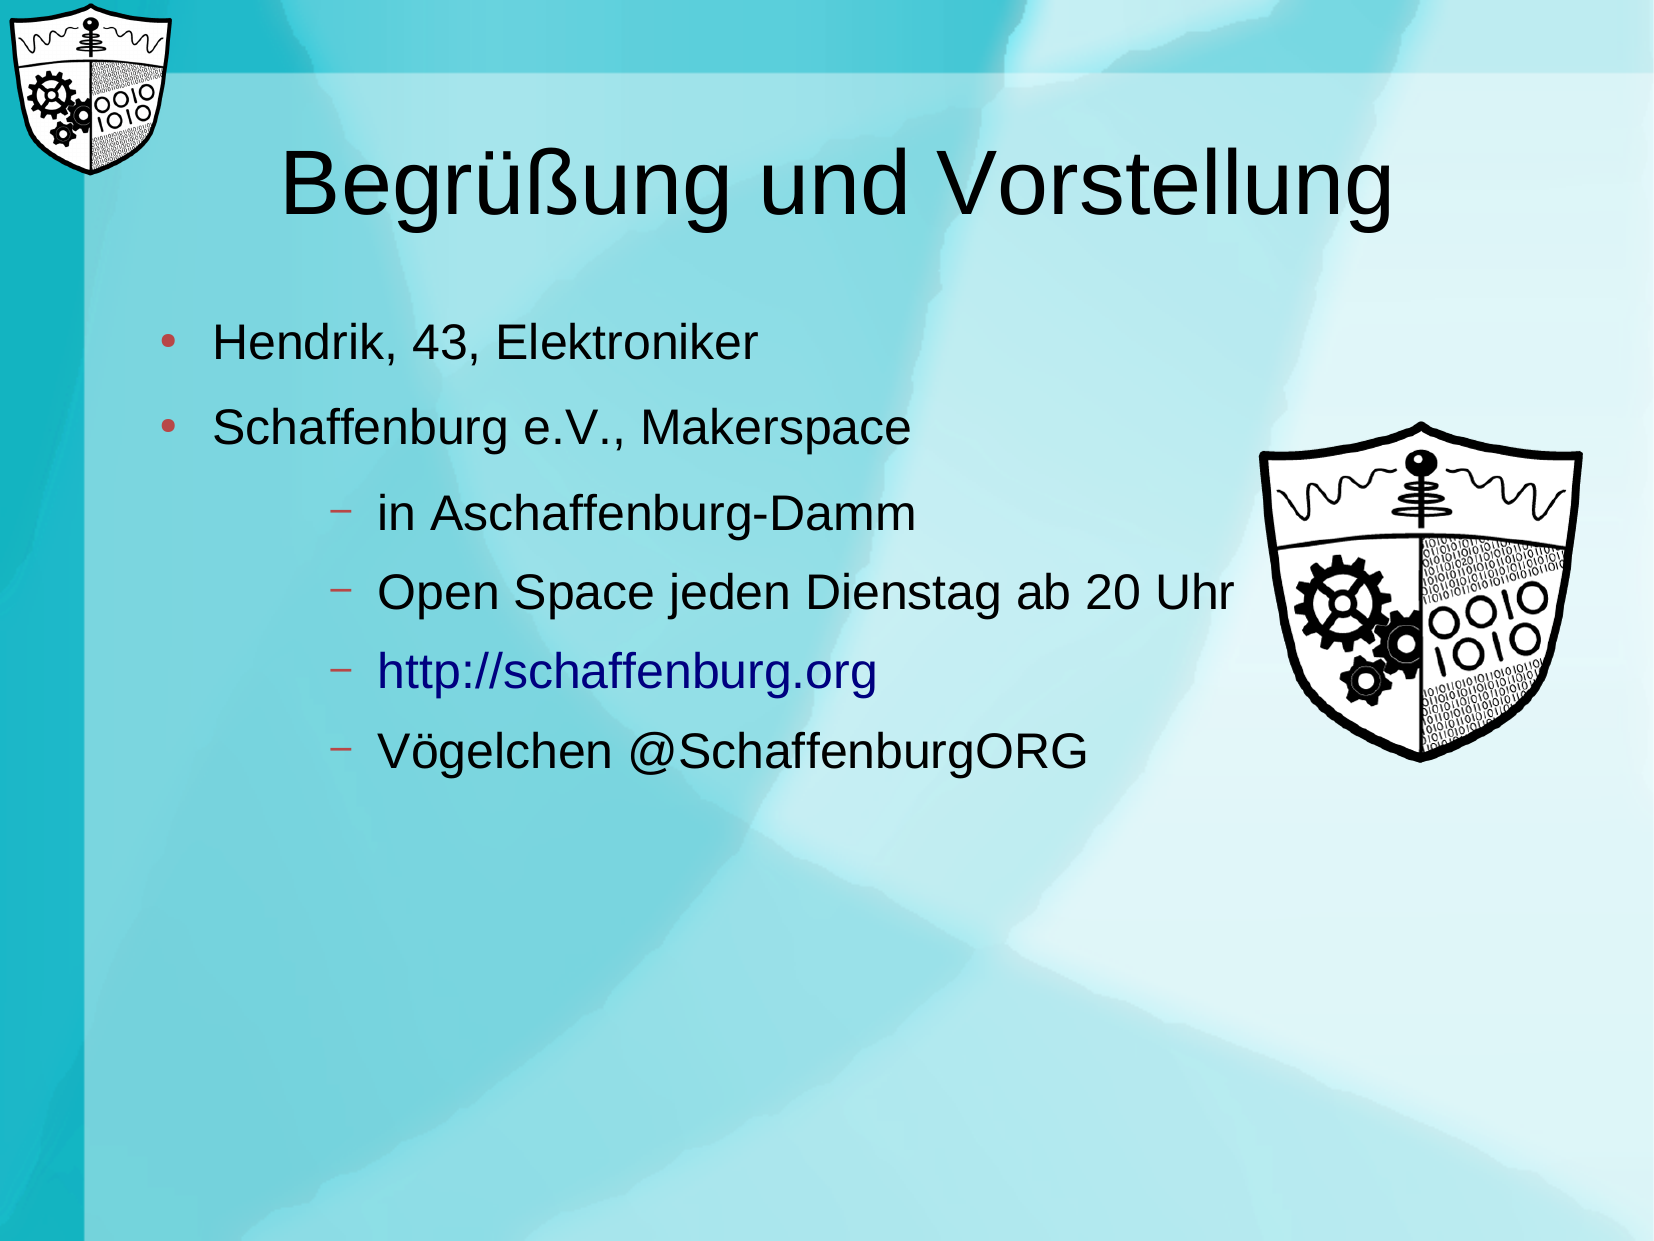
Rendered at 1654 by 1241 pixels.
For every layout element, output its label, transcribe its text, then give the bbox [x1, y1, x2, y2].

picture [0, 0, 1654, 1241]
list Hendrik, 43, Elektroniker Schaffenburg e.V., Makerspace in Aschaffenburg-Damm Open Space jeden Dienstag ab 20 Uhr http://schaffenburg.org Vögelchen @SchaffenburgORG [141, 314, 1506, 1034]
title Begrüßung und Vorstellung [94, 78, 1583, 287]
